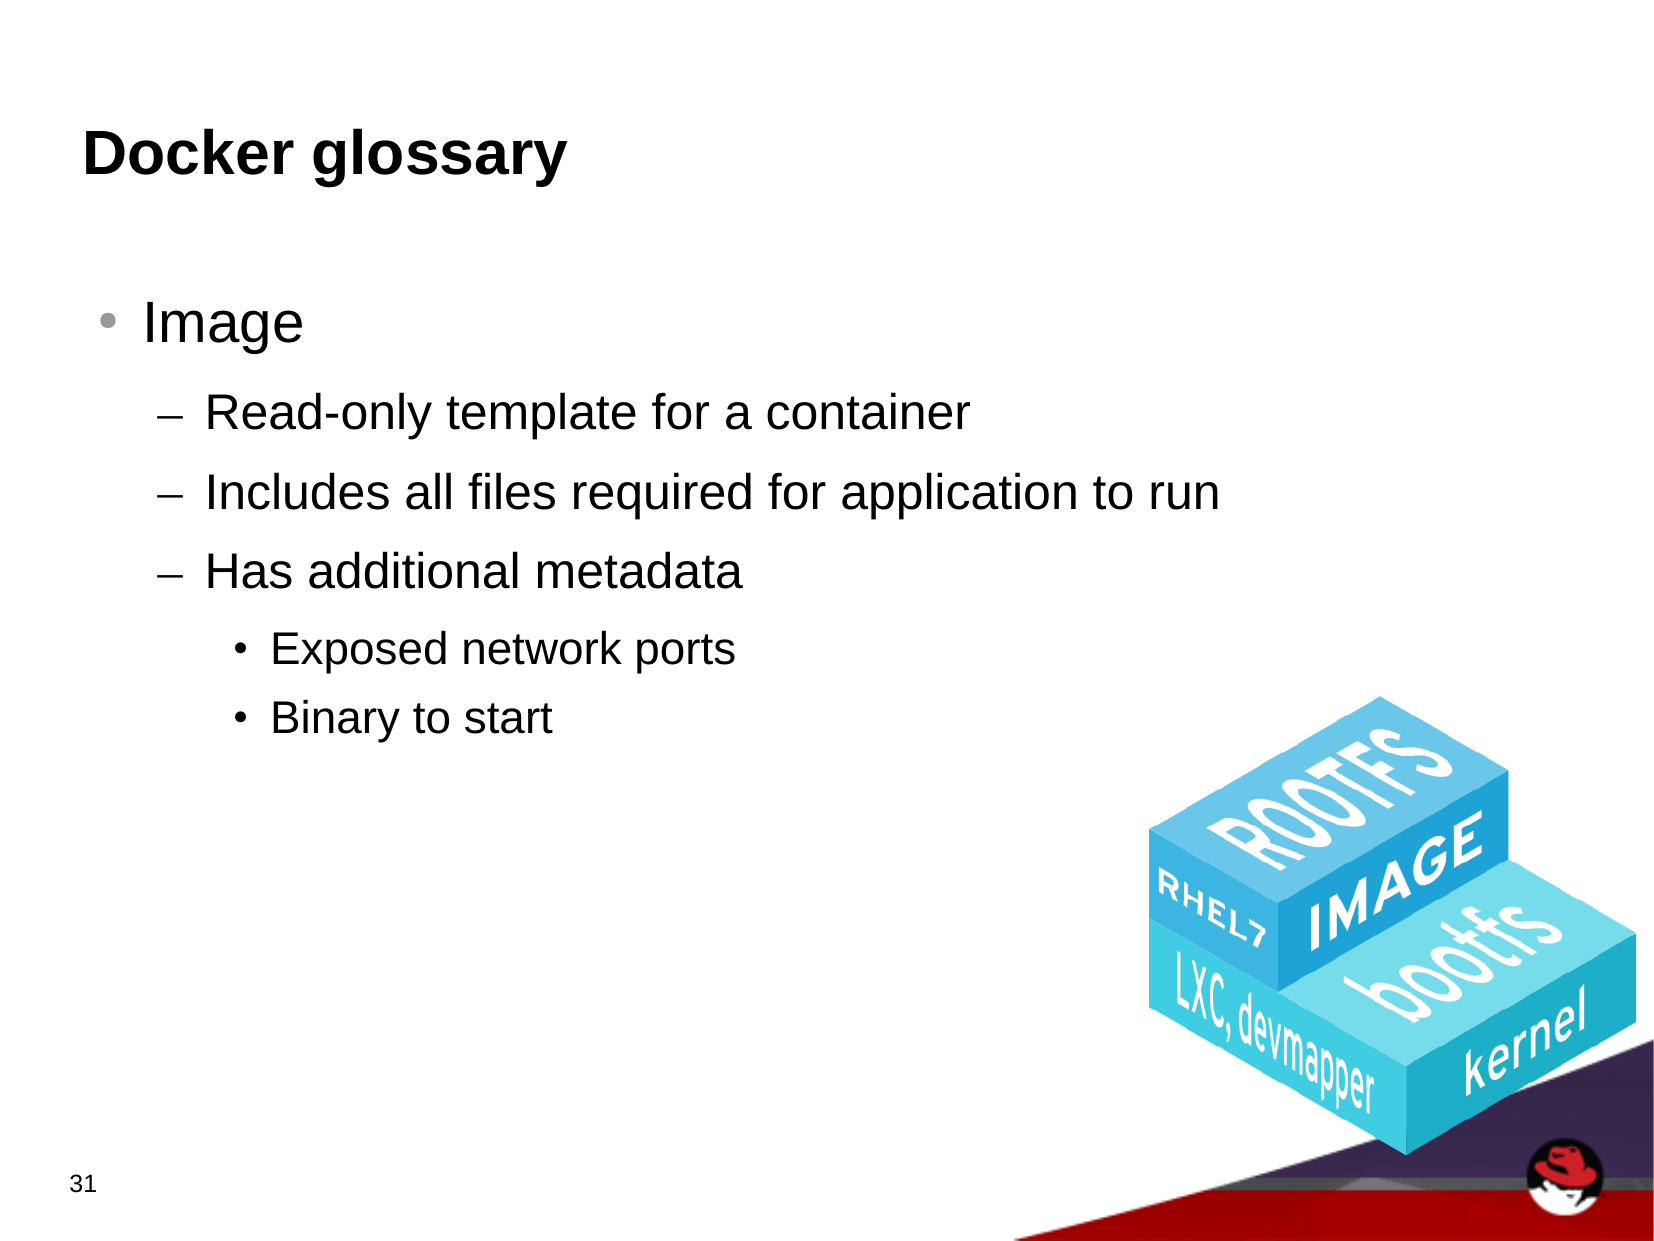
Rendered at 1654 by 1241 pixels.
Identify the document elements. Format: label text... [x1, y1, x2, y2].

picture [1012, 569, 1654, 1241]
title Docker glossary [82, 49, 1571, 257]
list Image Read-only template for a container Includes all files required for application to run Has additional metadata Exposed network ports Binary to start [82, 290, 1571, 995]
